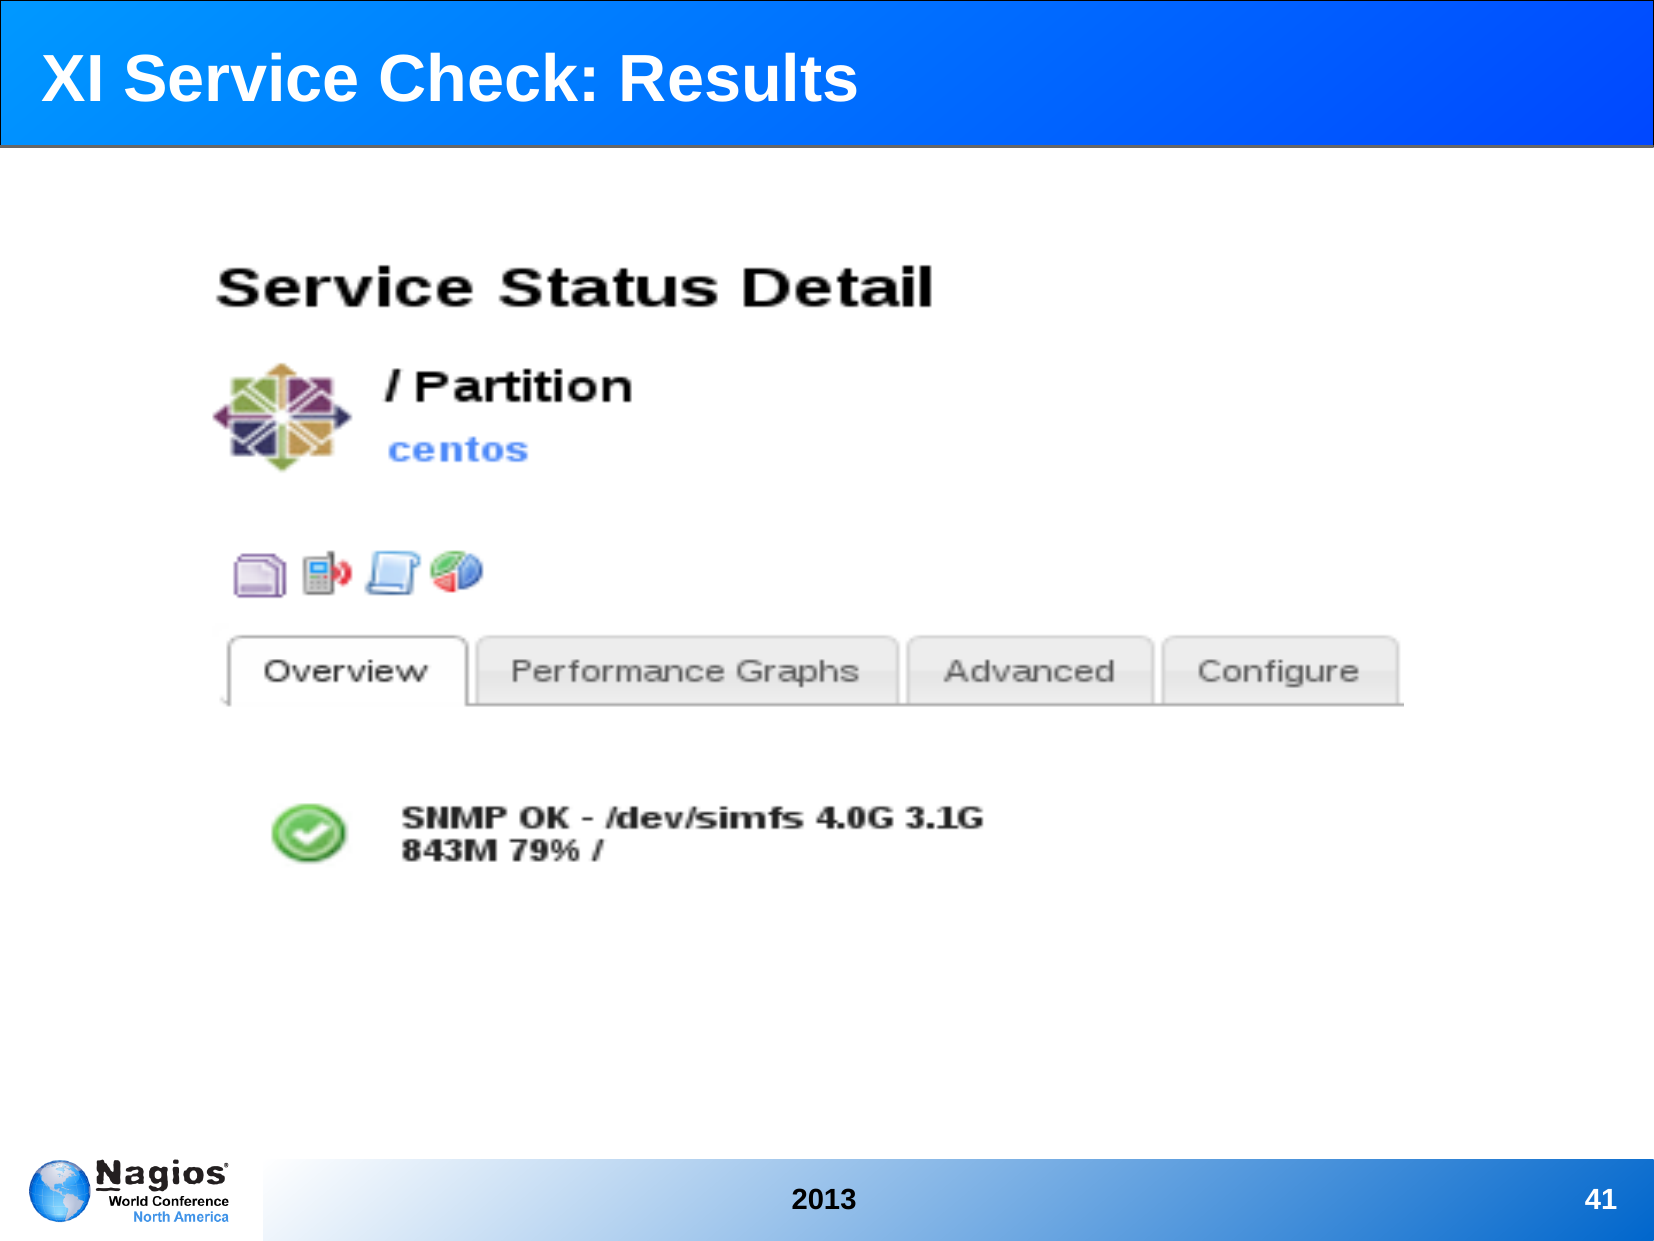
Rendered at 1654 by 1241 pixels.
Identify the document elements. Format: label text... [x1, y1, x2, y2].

title XI Service Check: Results [41, 29, 1638, 127]
picture [194, 253, 1404, 919]
picture [29, 1159, 229, 1235]
